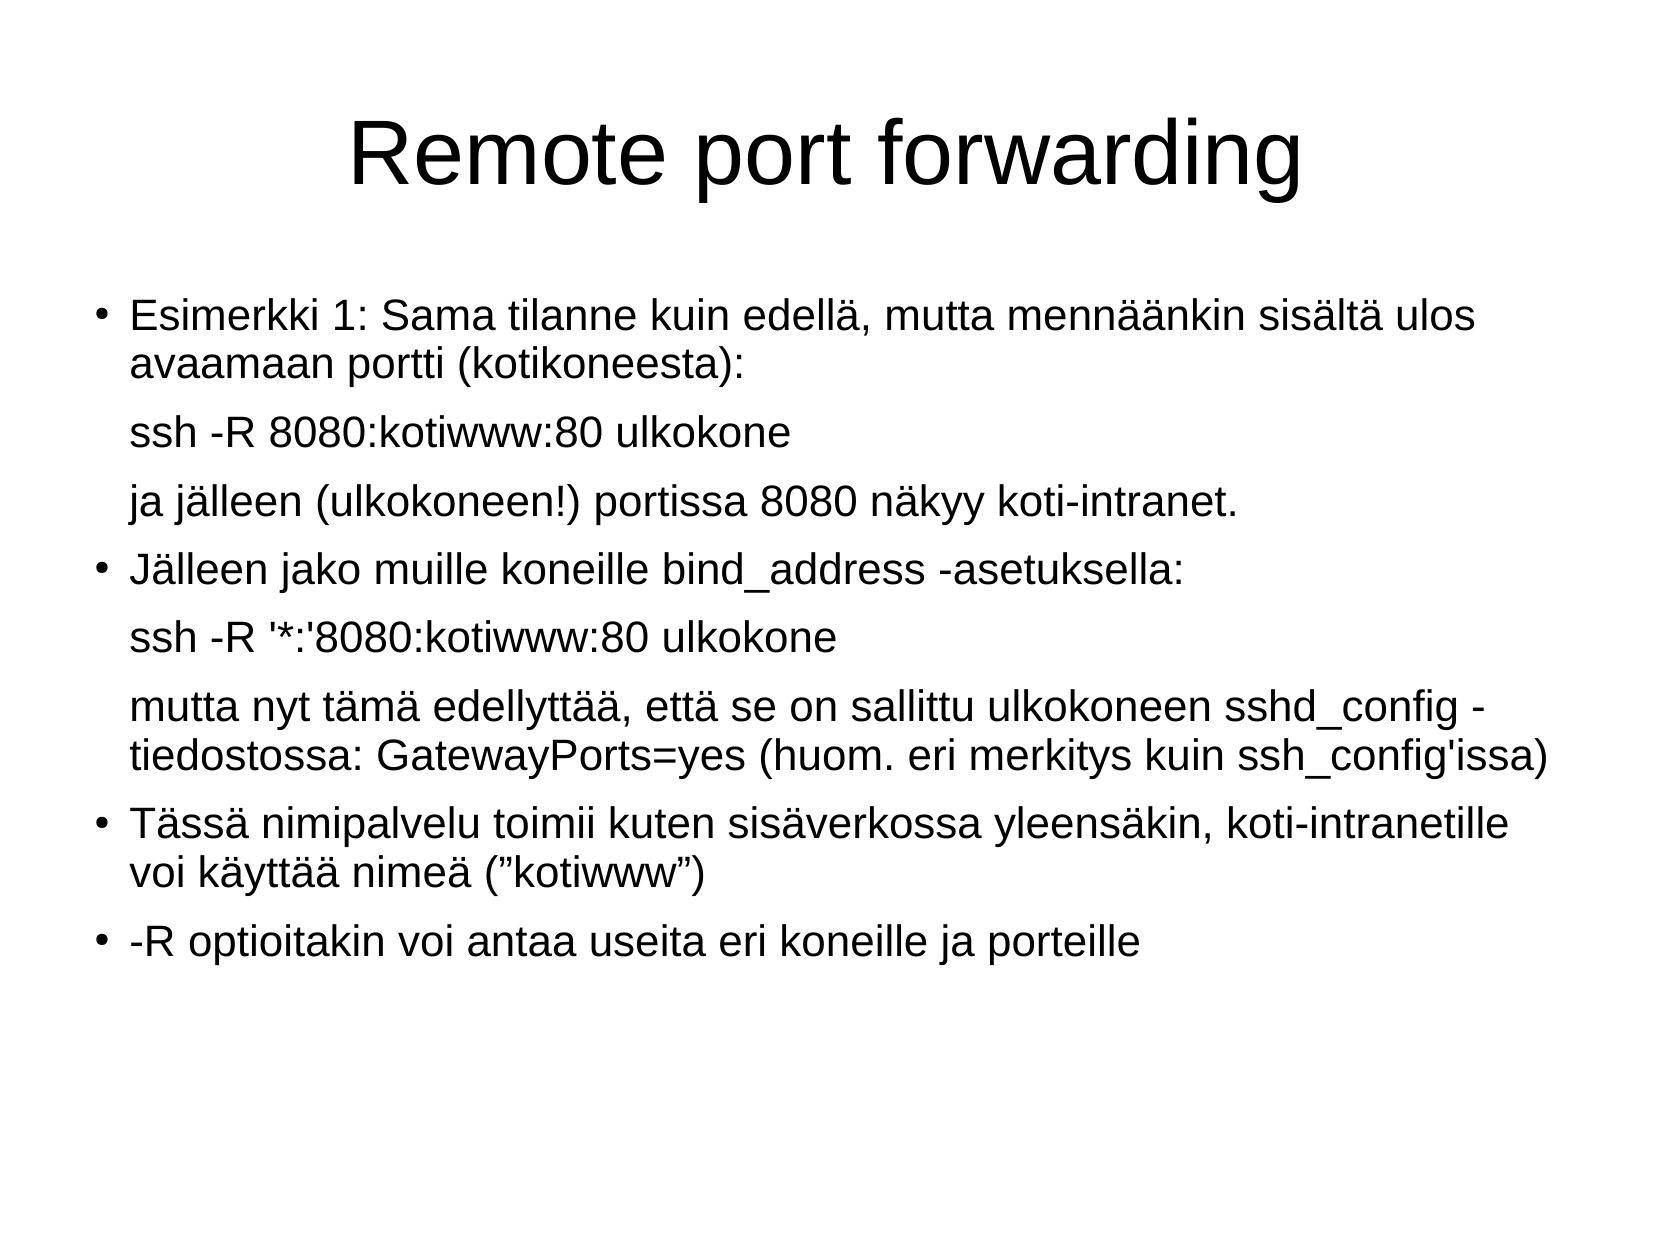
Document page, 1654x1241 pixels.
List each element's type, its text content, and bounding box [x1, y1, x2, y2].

list Esimerkki 1: Sama tilanne kuin edellä, mutta mennäänkin sisältä ulos avaamaan portti (kotikoneesta): ssh -R 8080:kotiwww:80 ulkokone ja jälleen (ulkokoneen!) portissa 8080 näkyy koti-intranet. Jälleen jako muille koneille bind_address -asetuksella: ssh -R '*:'8080:kotiwww:80 ulkokone mutta nyt tämä edellyttää, että se on sallittu ulkokoneen sshd_config -tiedostossa: GatewayPorts=yes (huom. eri merkitys kuin ssh_config'issa) Tässä nimipalvelu toimii kuten sisäverkossa yleensäkin, koti-intranetille voi käyttää nimeä (”kotiwww”) -R optioitakin voi antaa useita eri koneille ja porteille [82, 290, 1571, 1010]
title Remote port forwarding [82, 49, 1571, 257]
